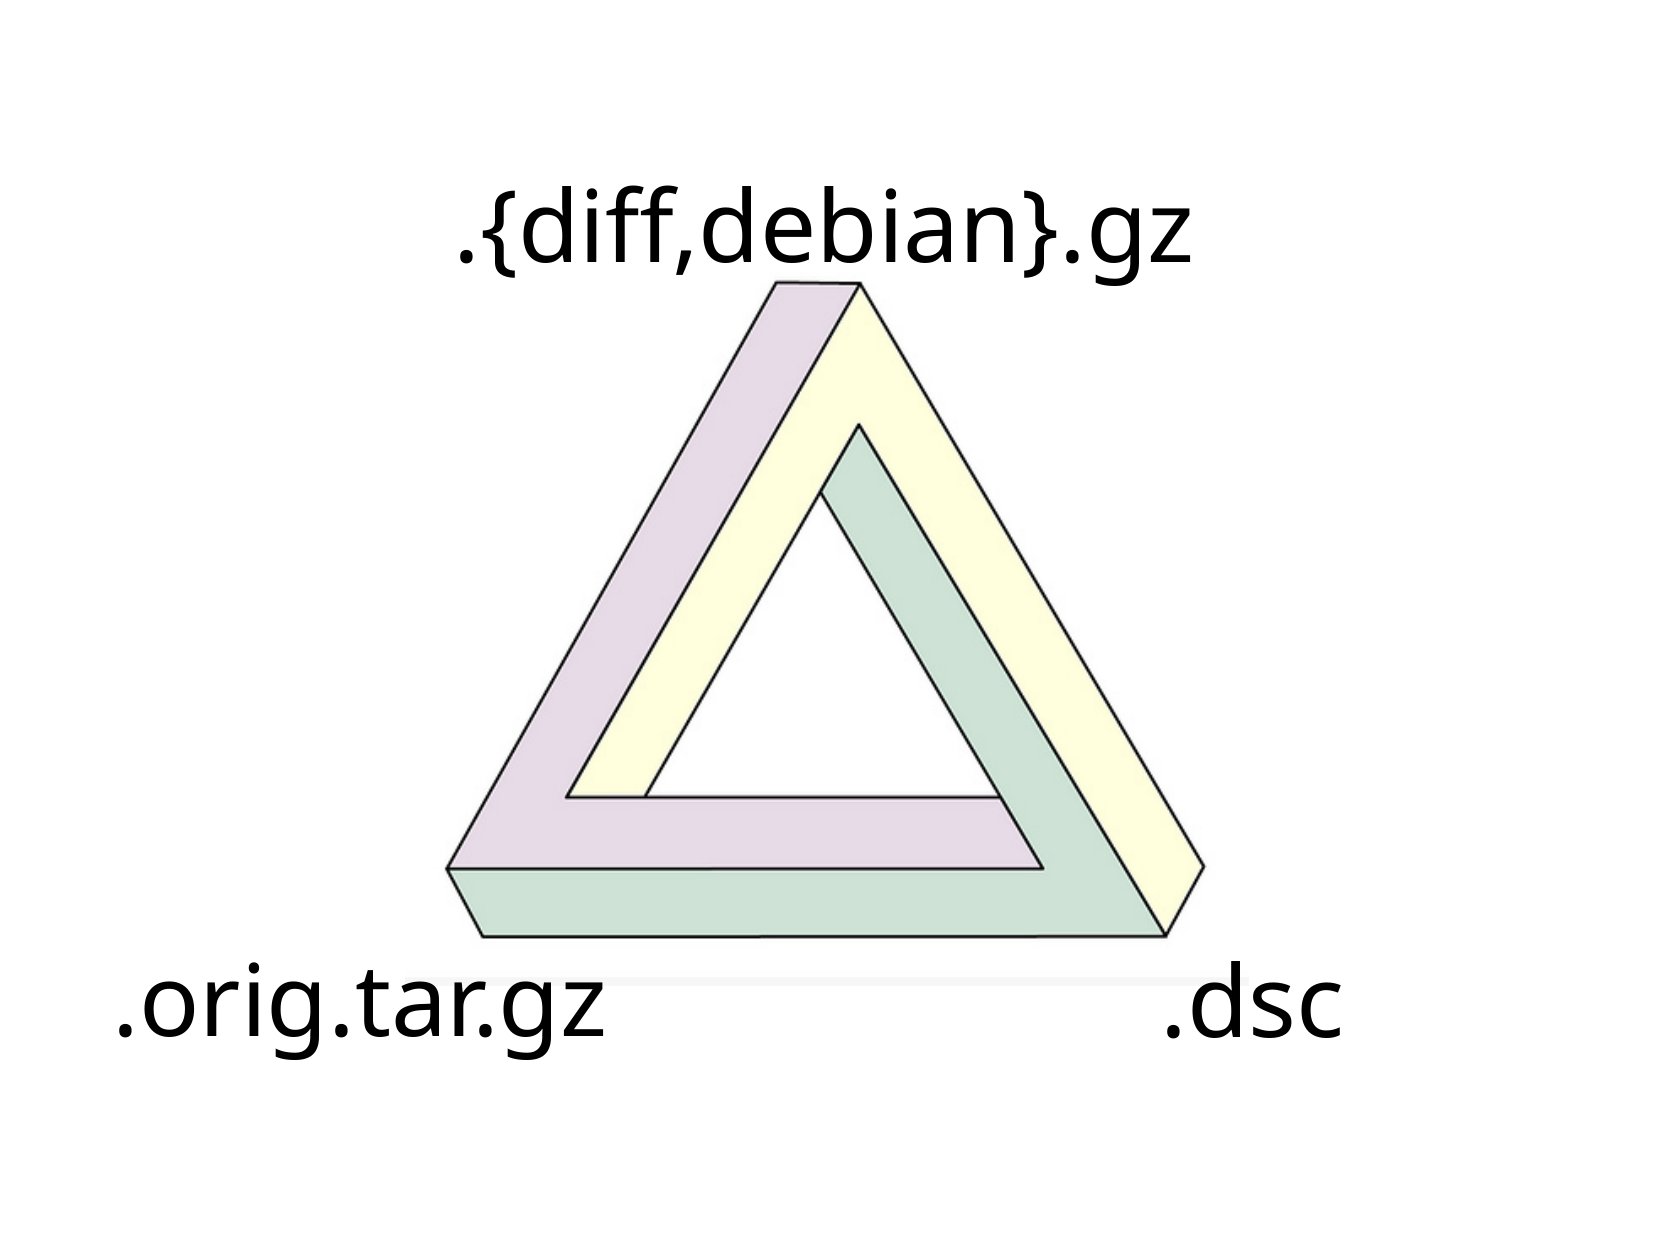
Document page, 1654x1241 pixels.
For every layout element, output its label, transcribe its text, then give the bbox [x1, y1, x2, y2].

text_box .{diff,debian}.gz [438, 148, 1189, 276]
text_box .dsc [1145, 922, 1352, 1051]
picture [405, 245, 1249, 986]
text_box .orig.tar.gz [97, 921, 618, 1049]
